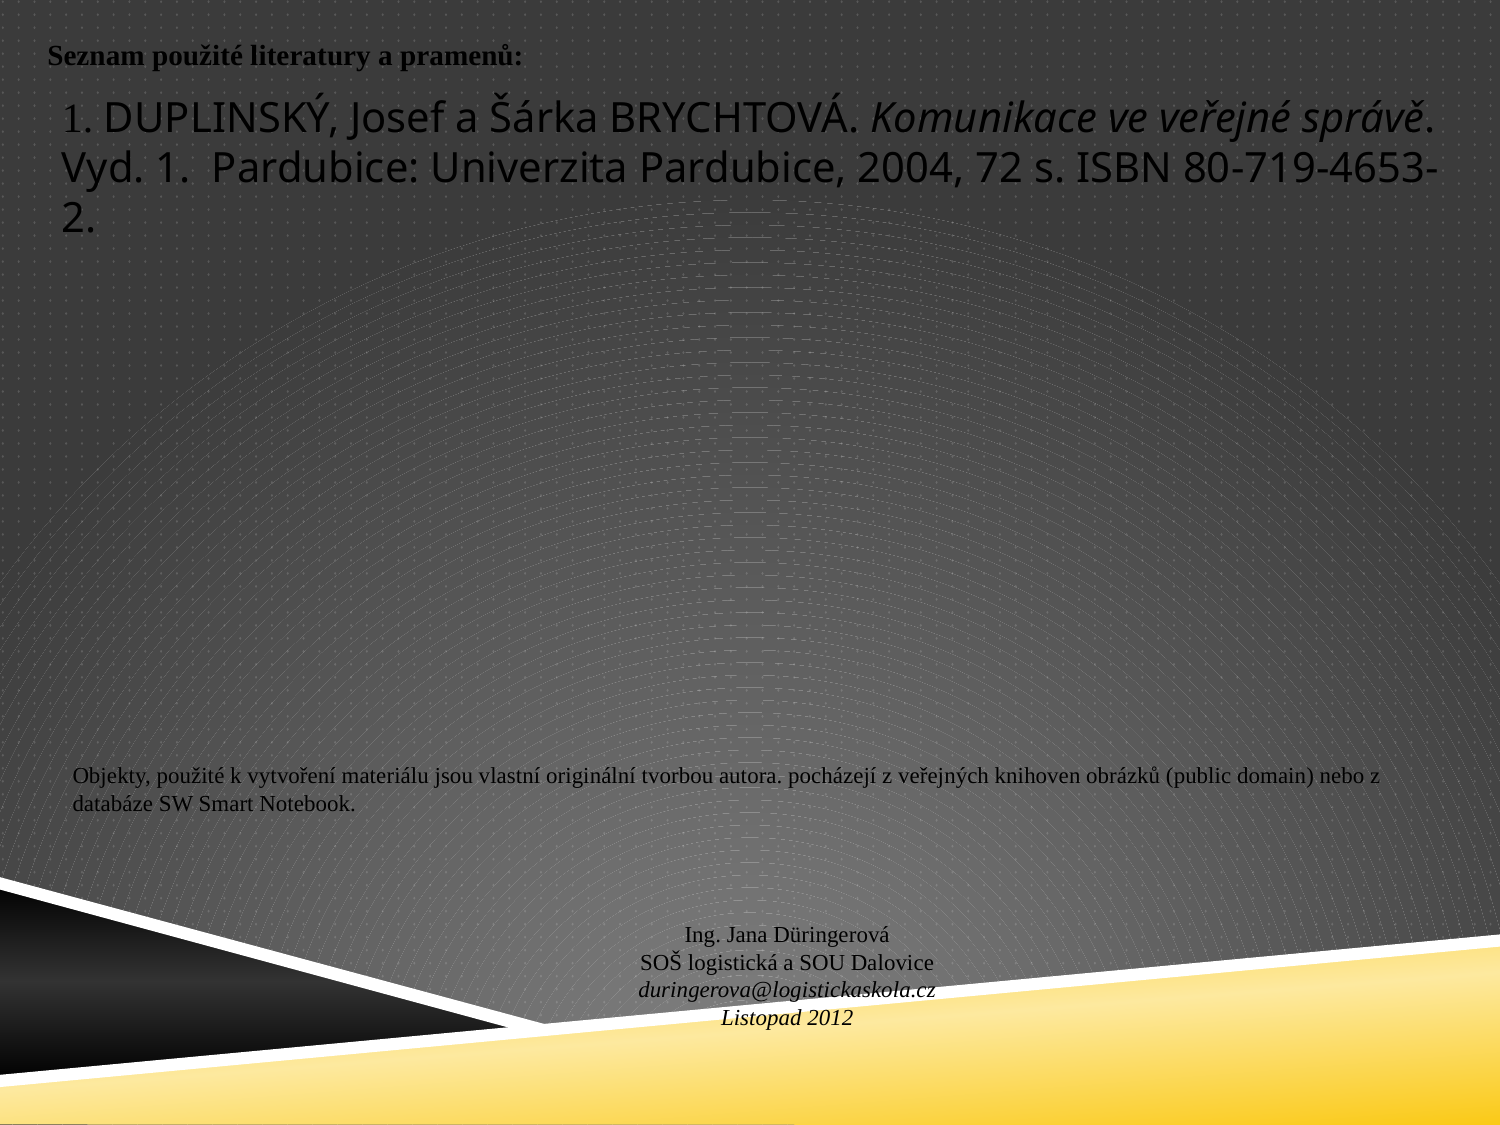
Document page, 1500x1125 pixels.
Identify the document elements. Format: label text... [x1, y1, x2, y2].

text_box Seznam použité literatury a pramenů: [33, 29, 762, 79]
text_box Ing. Jana Düringerová SOŠ logistická a SOU Dalovice duringerova@logistickaskola.cz Listopad 2012 [494, 913, 1080, 1039]
text_box Objekty, použité k vytvoření materiálu jsou vlastní originální tvorbou autora. pocházejí z veřejných knihoven obrázků (public domain) nebo z databáze SW Smart Notebook. [58, 753, 1442, 823]
text_box 1. DUPLINSKÝ, Josef a Šárka BRYCHTOVÁ. Komunikace ve veřejné správě. Vyd. 1. Pardubice: Univerzita Pardubice, 2004, 72 s. ISBN 80-719-4653-2. [48, 84, 1459, 199]
